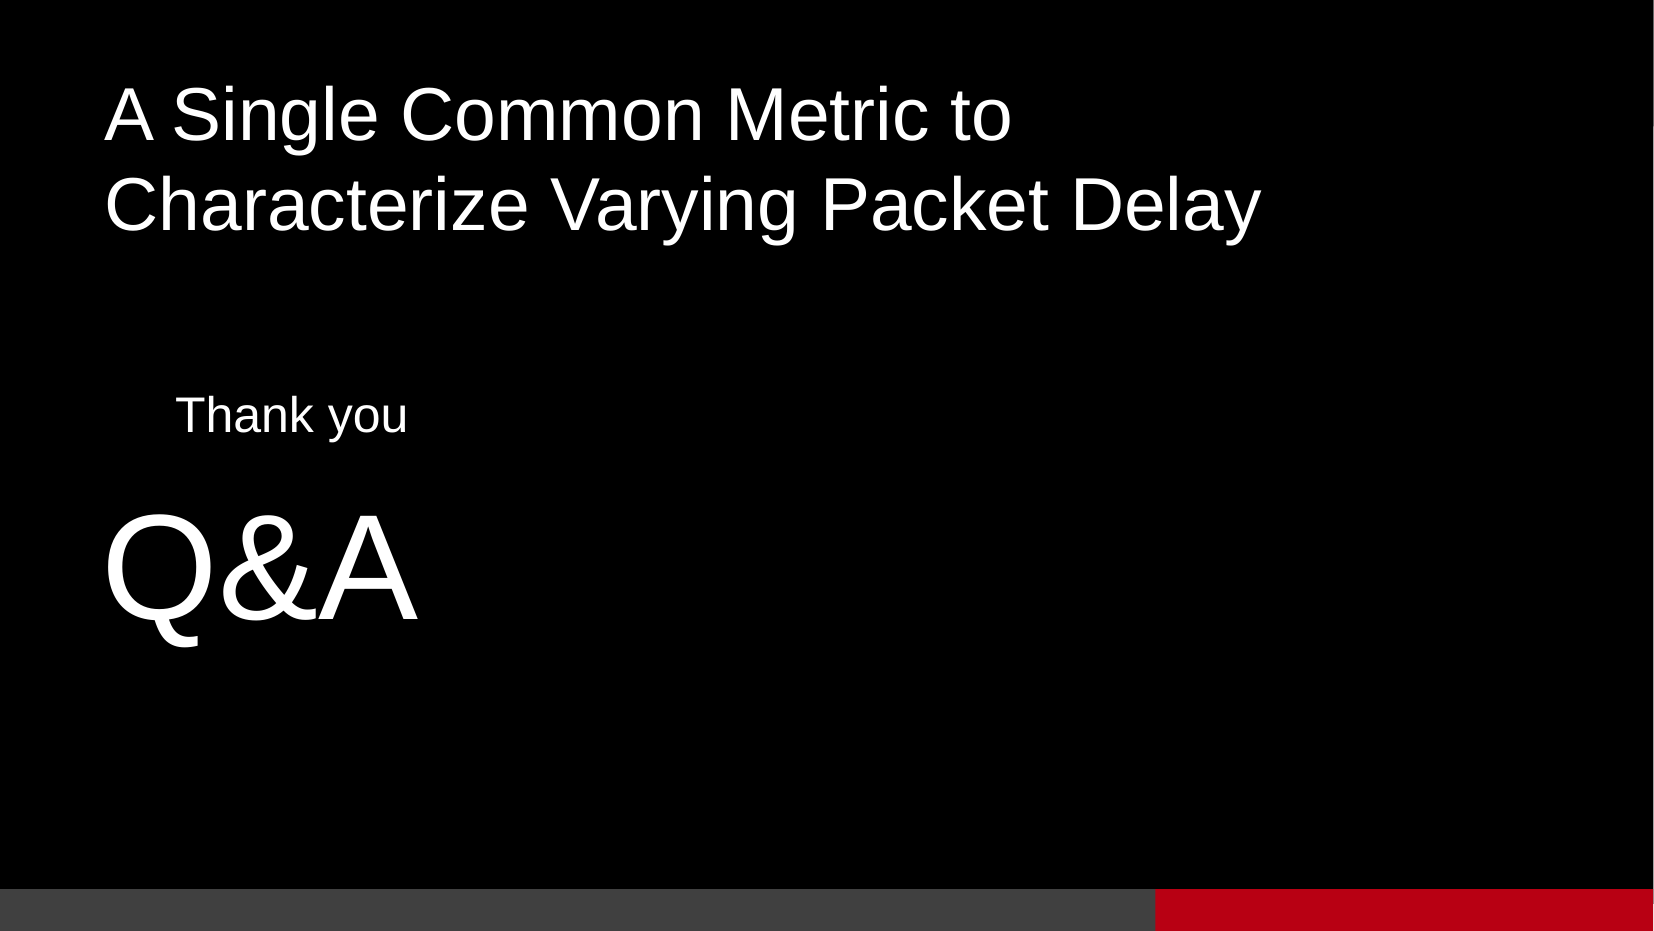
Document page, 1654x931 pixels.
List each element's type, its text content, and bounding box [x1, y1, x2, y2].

text_box A Single Common Metric to Characterize Varying Packet Delay Thank you [89, 57, 1442, 256]
text_box Q&A [86, 462, 1568, 670]
